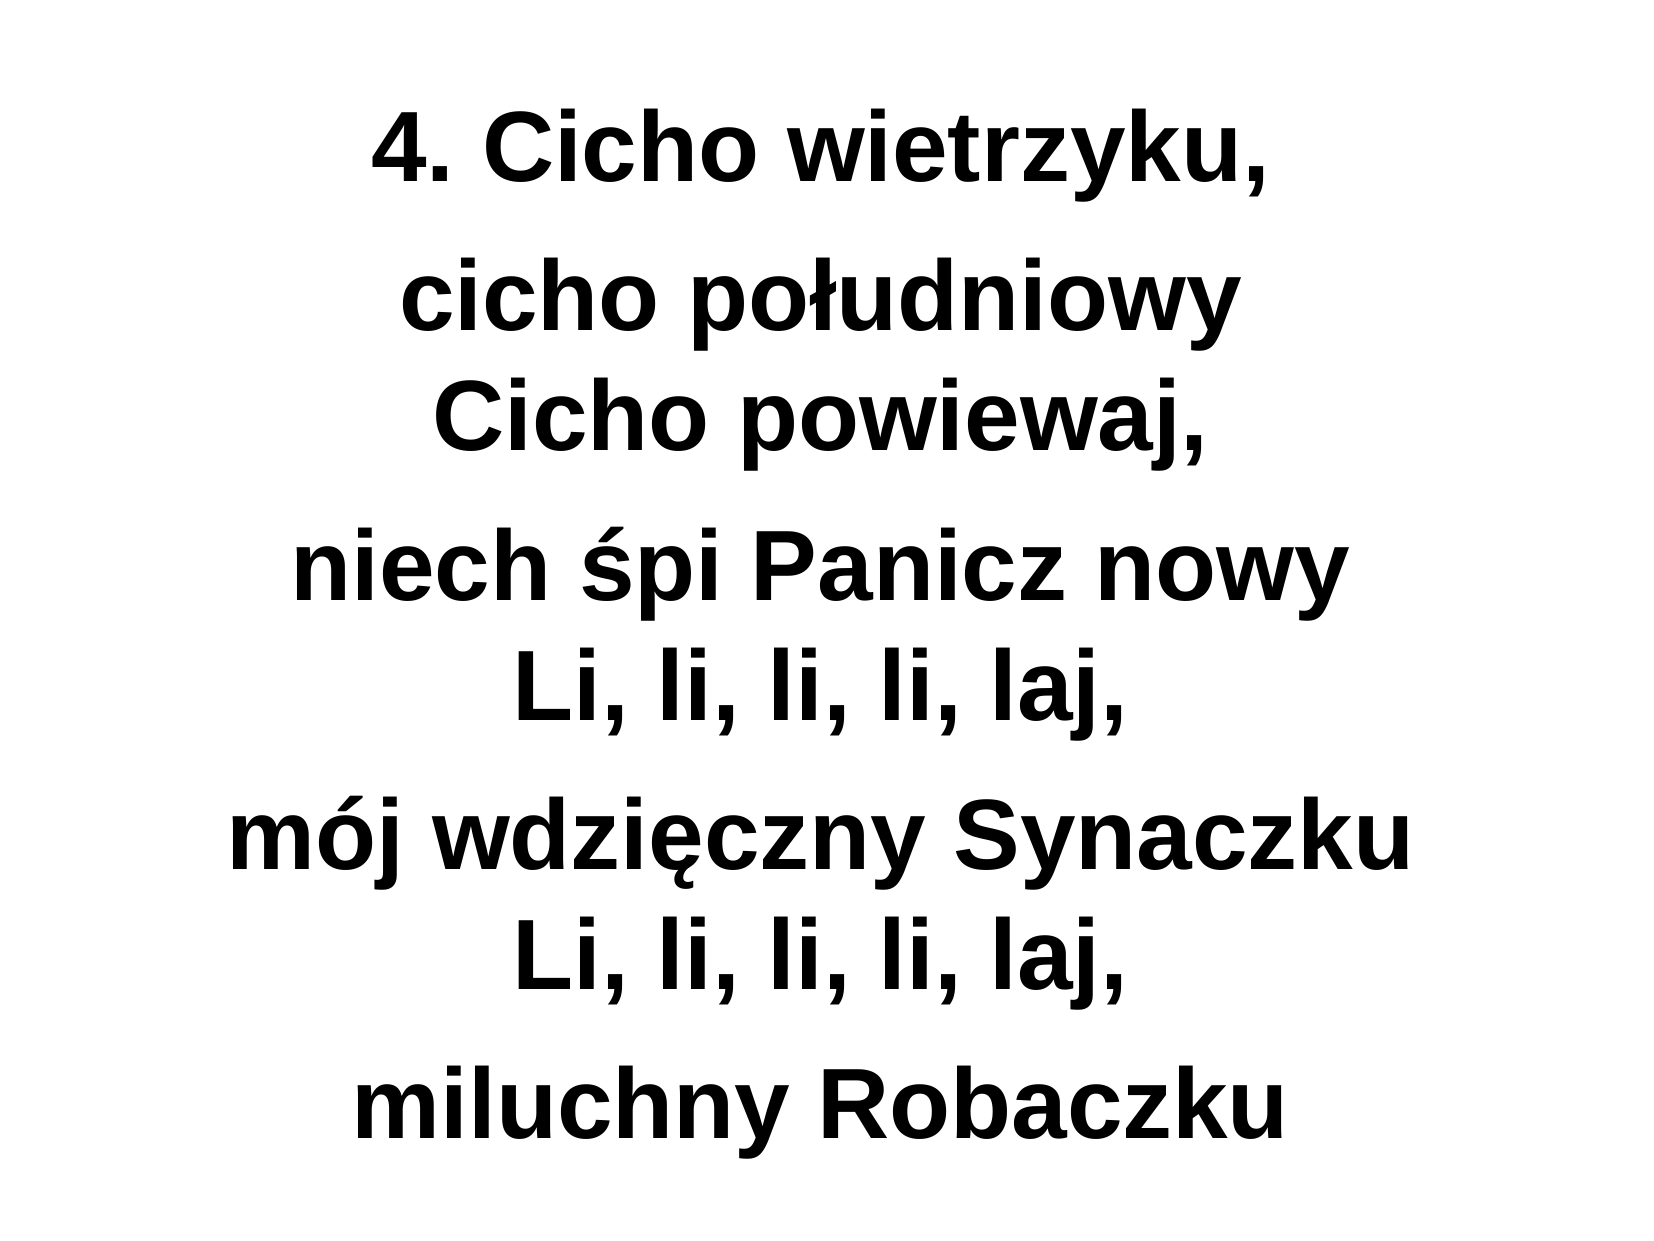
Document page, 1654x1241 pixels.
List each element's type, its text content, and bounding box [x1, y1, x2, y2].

subtitle 4. Cicho wietrzyku, cicho południowy Cicho powiewaj, niech śpi Panicz nowy Li, li, li, li, laj, mój wdzięczny Synaczku Li, li, li, li, laj, miluchny Robaczku [0, 76, 1642, 1164]
